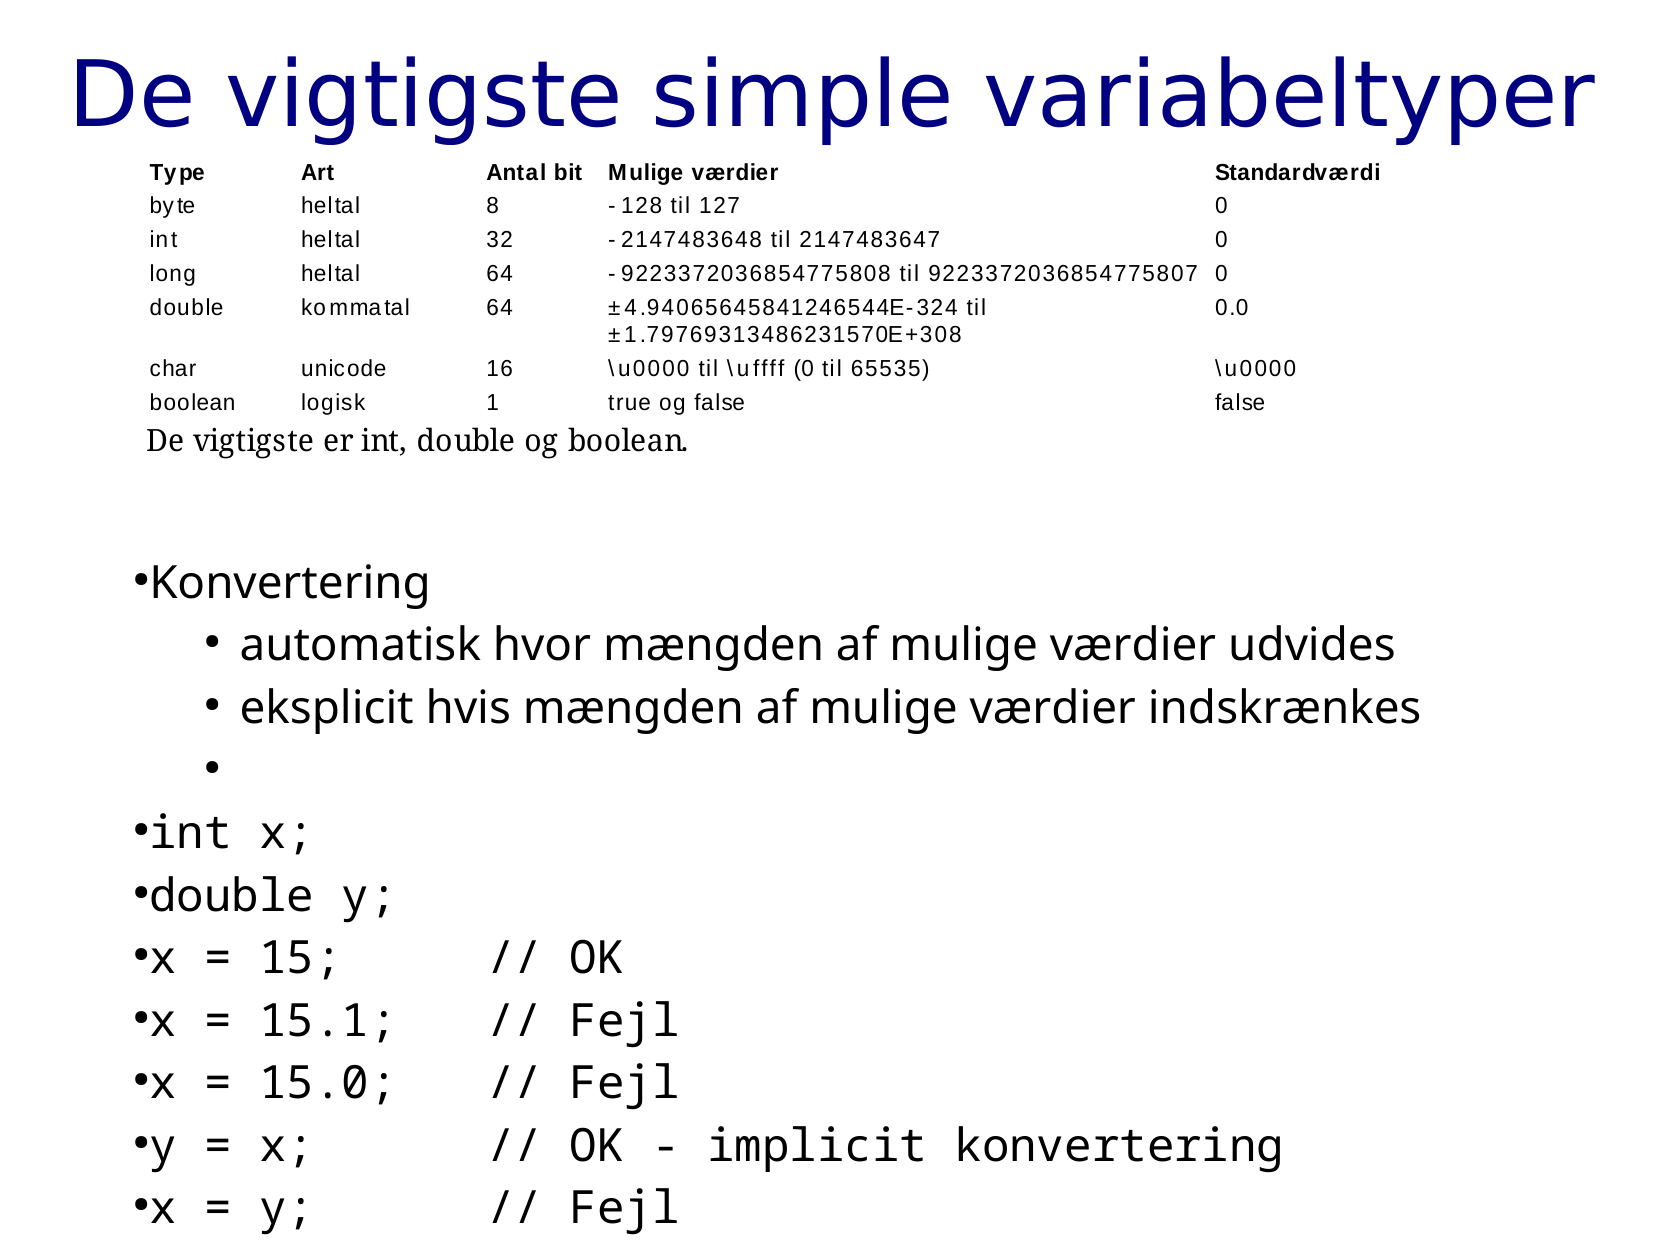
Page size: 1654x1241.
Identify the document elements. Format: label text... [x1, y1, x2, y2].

text_box Konvertering automatisk hvor mængden af mulige værdier udvides eksplicit hvis mængden af mulige værdier indskrænkes int x; double y; x = 15; // OK x = 15.1; // Fejl x = 15.0; // Fejl y = x; // OK - implicit konvertering x = y; // Fejl x = (int) y; // OK - eksplicit konvertering [133, 549, 1548, 1193]
chart [144, 155, 1500, 569]
title De vigtigste simple variabeltyper [31, 0, 1636, 198]
